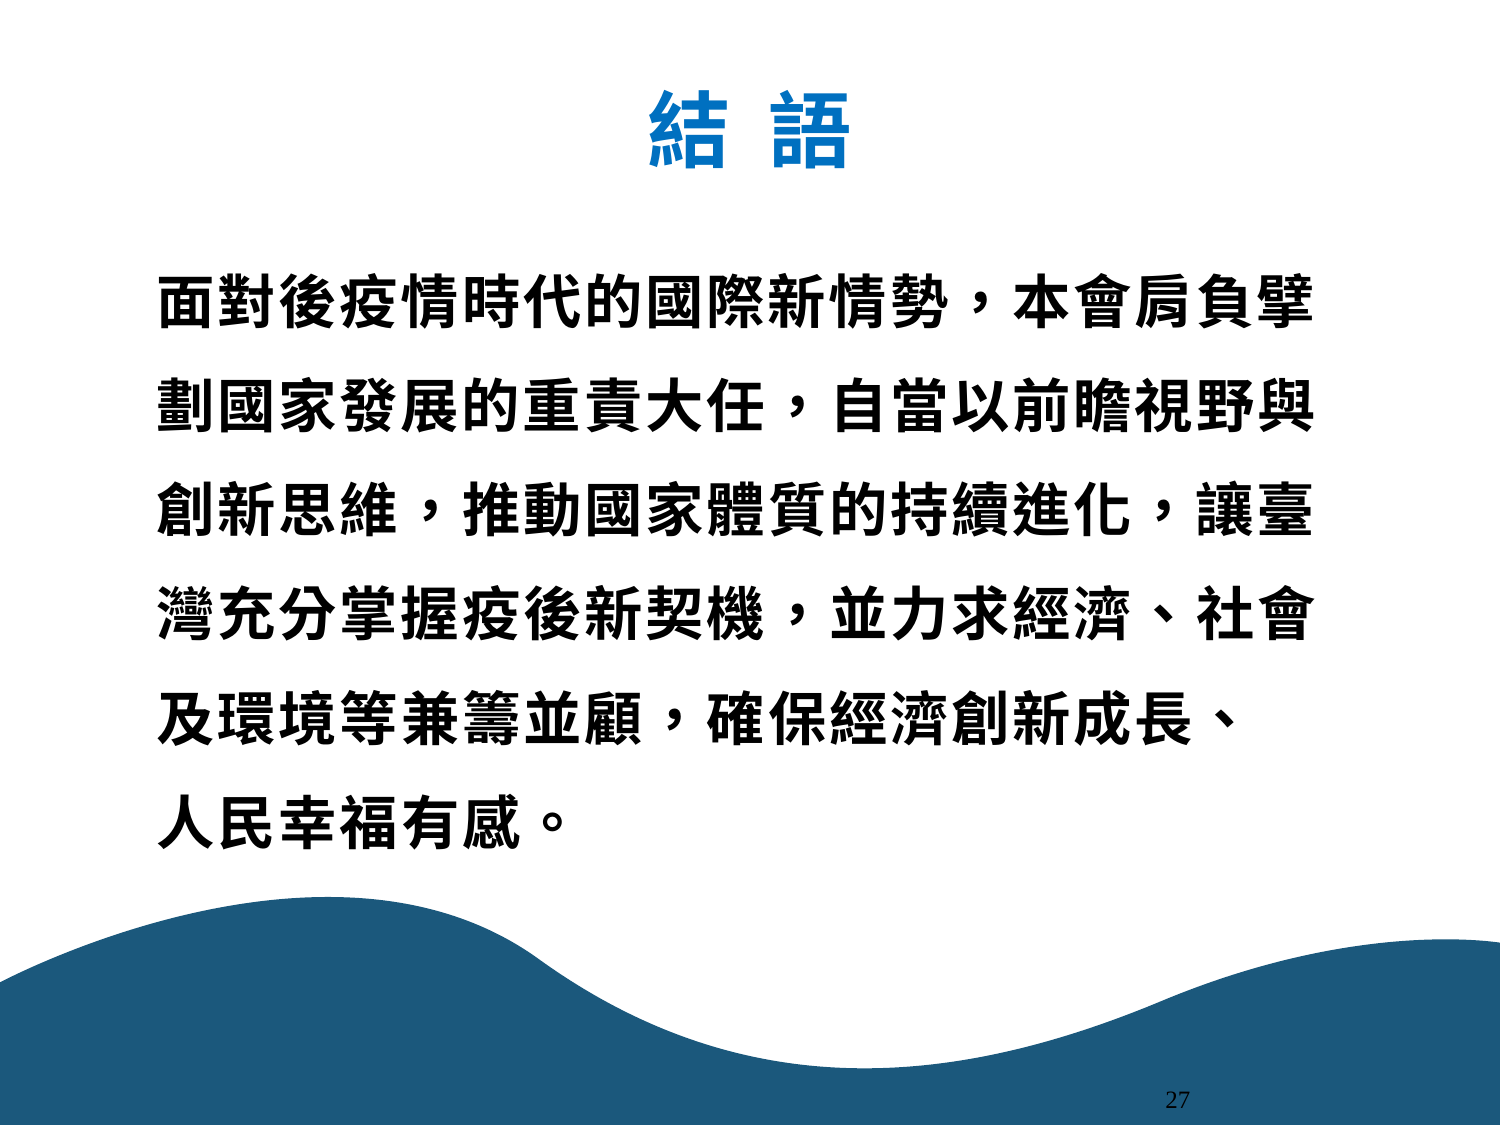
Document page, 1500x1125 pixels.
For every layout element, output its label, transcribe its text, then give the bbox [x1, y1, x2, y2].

text_box 結 語 [454, 70, 1046, 173]
text_box 面對後疫情時代的國際新情勢，本會肩負擘劃國家發展的重責大任，自當以前瞻視野與創新思維，推動國家體質的持續進化，讓臺灣充分掌握疫後新契機，並力求經濟、社會及環境等兼籌並顧，確保經濟創新成長、 人民幸福有感。 [142, 223, 1376, 863]
